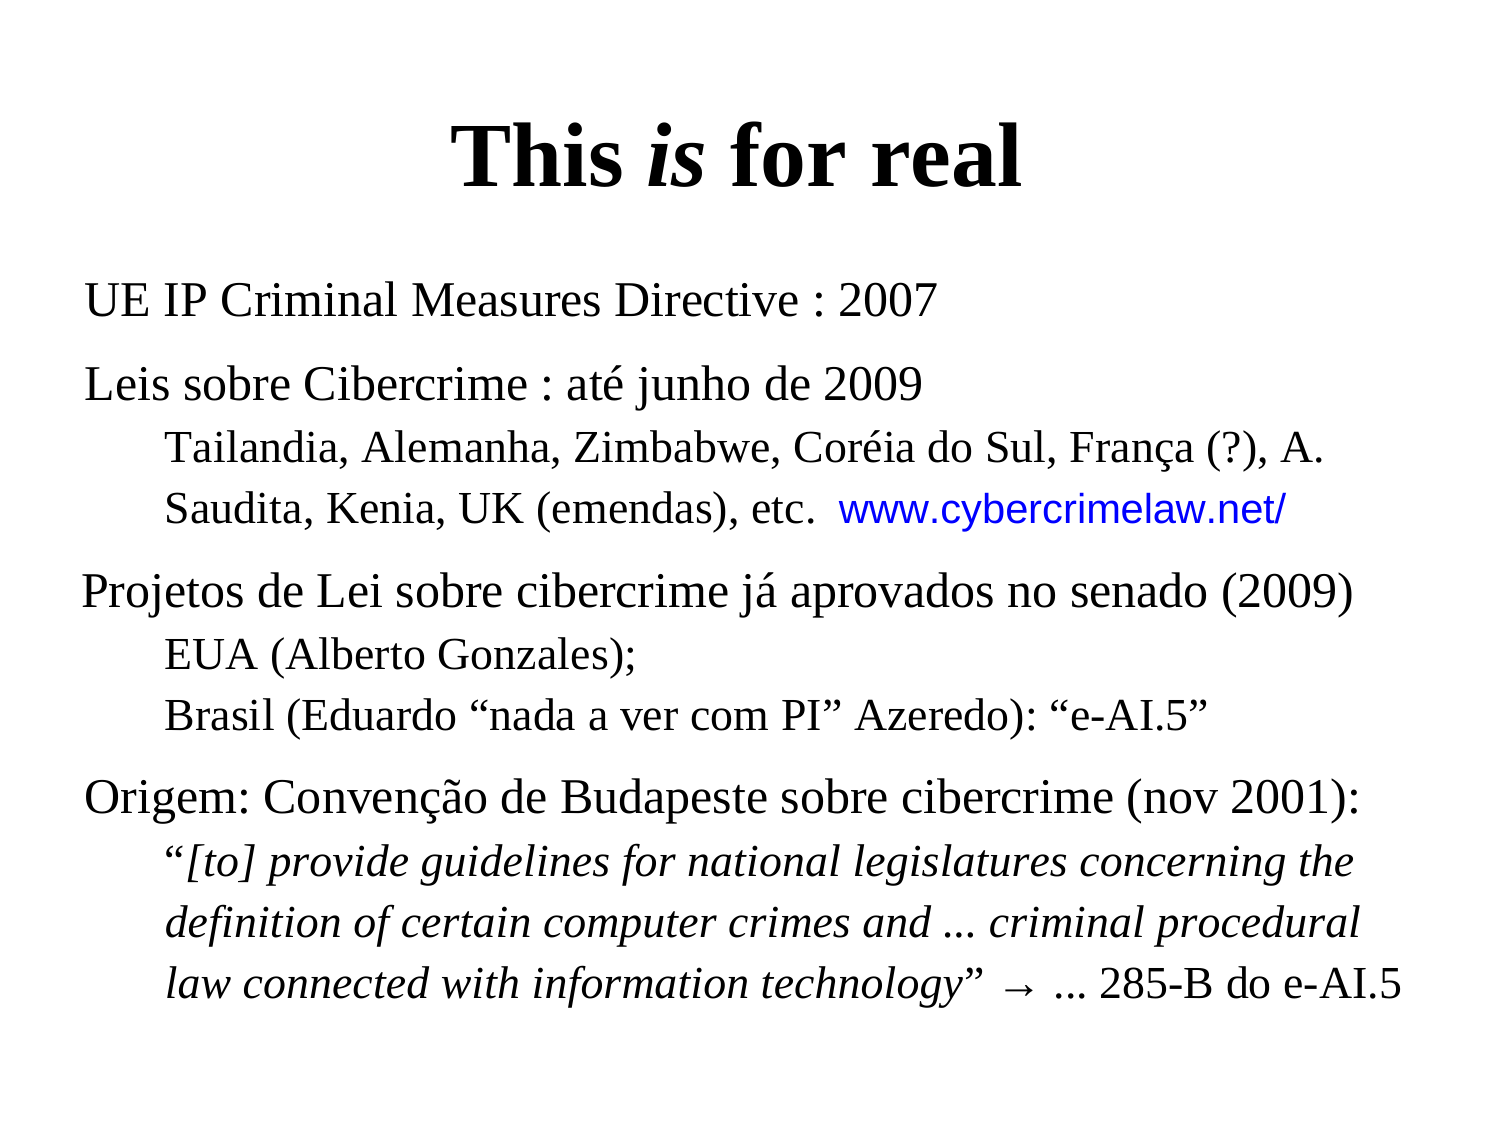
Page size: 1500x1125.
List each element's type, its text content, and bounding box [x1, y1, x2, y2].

title This is for real [99, 62, 1375, 250]
text_box UE IP Criminal Measures Directive : 2007 Leis sobre Cibercrime : até junho de 2009 Tailandia, Alemanha, Zimbabwe, Coréia do Sul, França (?), A. Saudita, Kenia, UK (emendas), etc. www.cybercrimelaw.net/ Projetos de Lei sobre cibercrime já aprovados no senado (2009) EUA (Alberto Gonzales); Brasil (Eduardo “nada a ver com PI” Azeredo): “e-AI.5” Origem: Convenção de Budapeste sobre cibercrime (nov 2001): “[to] provide guidelines for national legislatures concerning the definition of certain computer crimes and ... criminal procedural law connected with information technology” → ... 285-B do e-AI.5 [81, 260, 1432, 1009]
